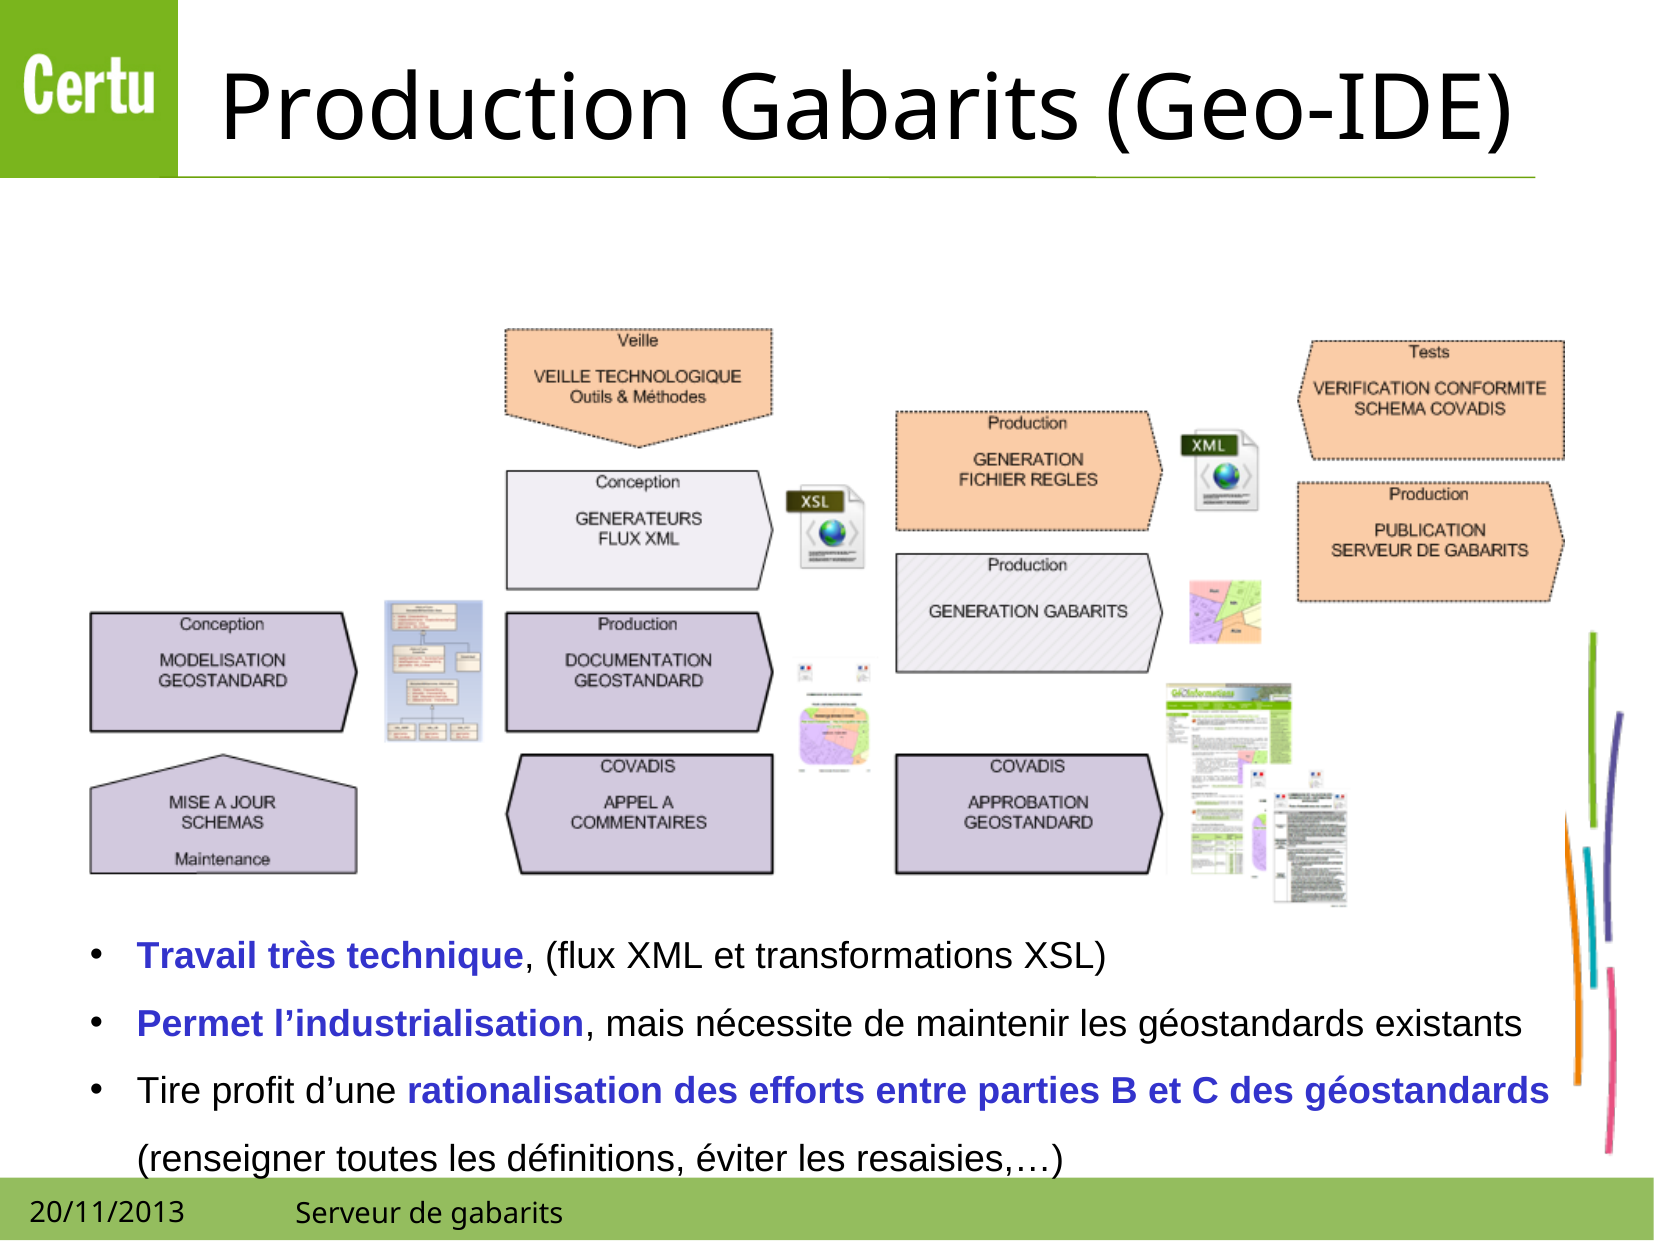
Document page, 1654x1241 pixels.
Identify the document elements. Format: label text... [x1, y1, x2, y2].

title Production Gabarits (Geo-IDE) [218, 43, 1536, 159]
text_box 20/11/2013 [29, 1180, 266, 1240]
text_box Serveur de gabarits [295, 1192, 1536, 1230]
picture [89, 328, 1654, 901]
picture [0, 0, 178, 178]
text_box Travail très technique, (flux XML et transformations XSL) Permet l’industrialisation, mais nécessite de maintenir les géostandards existants Tire profit d’une rationalisation des efforts entre parties B et C des géostandards (renseigner toutes les définitions, éviter les resaisies,…) [0, 901, 1654, 1187]
